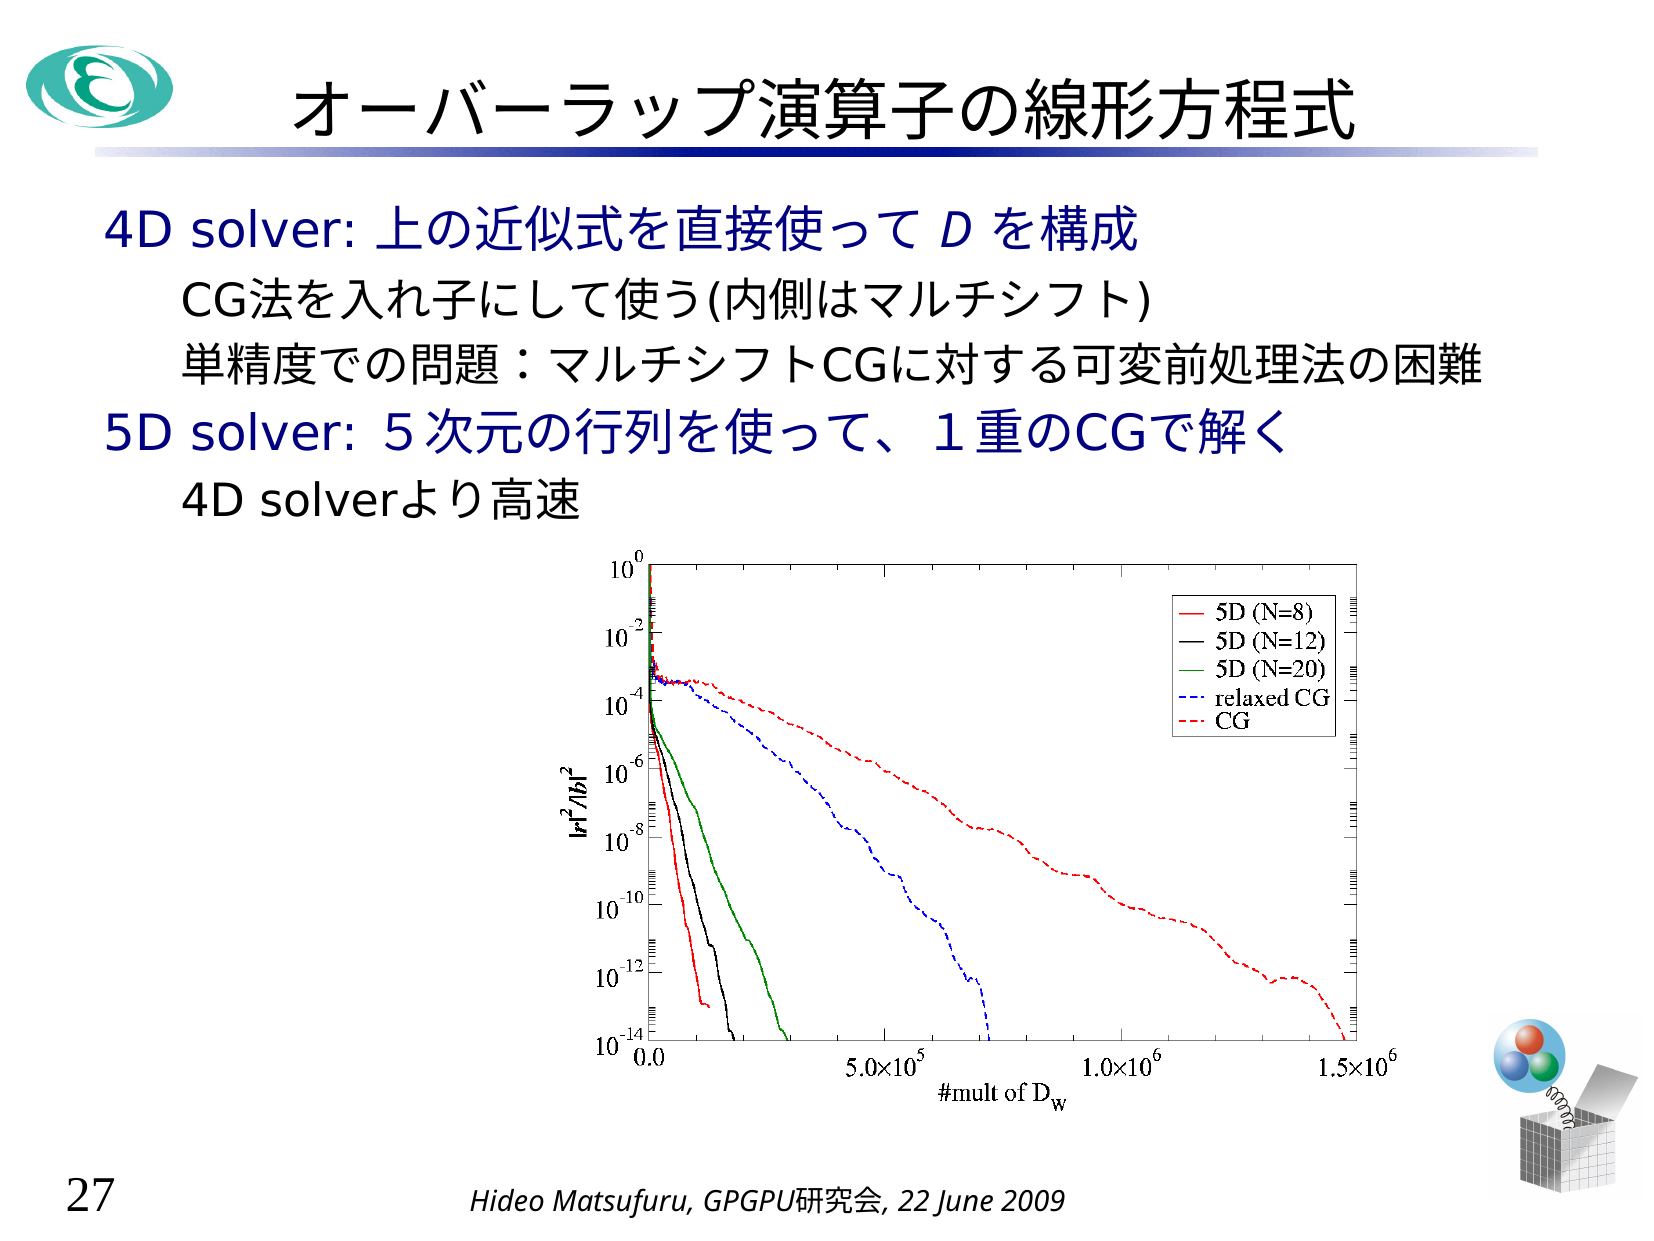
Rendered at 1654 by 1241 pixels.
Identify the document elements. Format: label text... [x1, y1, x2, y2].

picture [1447, 147, 1538, 157]
list 4D solver: 上の近似式を直接使って D を構成 CG法を入れ子にして使う(内側はマルチシフト) 単精度での問題：マルチシフトCGに対する可変前処理法の困難 5D solver: ５次元の行列を使って、１重のCGで解く 4D solverより高速 [86, 193, 1539, 526]
title オーバーラップ演算子の線形方程式 [198, 58, 1447, 165]
picture [20, 37, 179, 136]
picture [95, 147, 198, 157]
picture [558, 545, 1400, 1114]
picture [1488, 1012, 1644, 1200]
